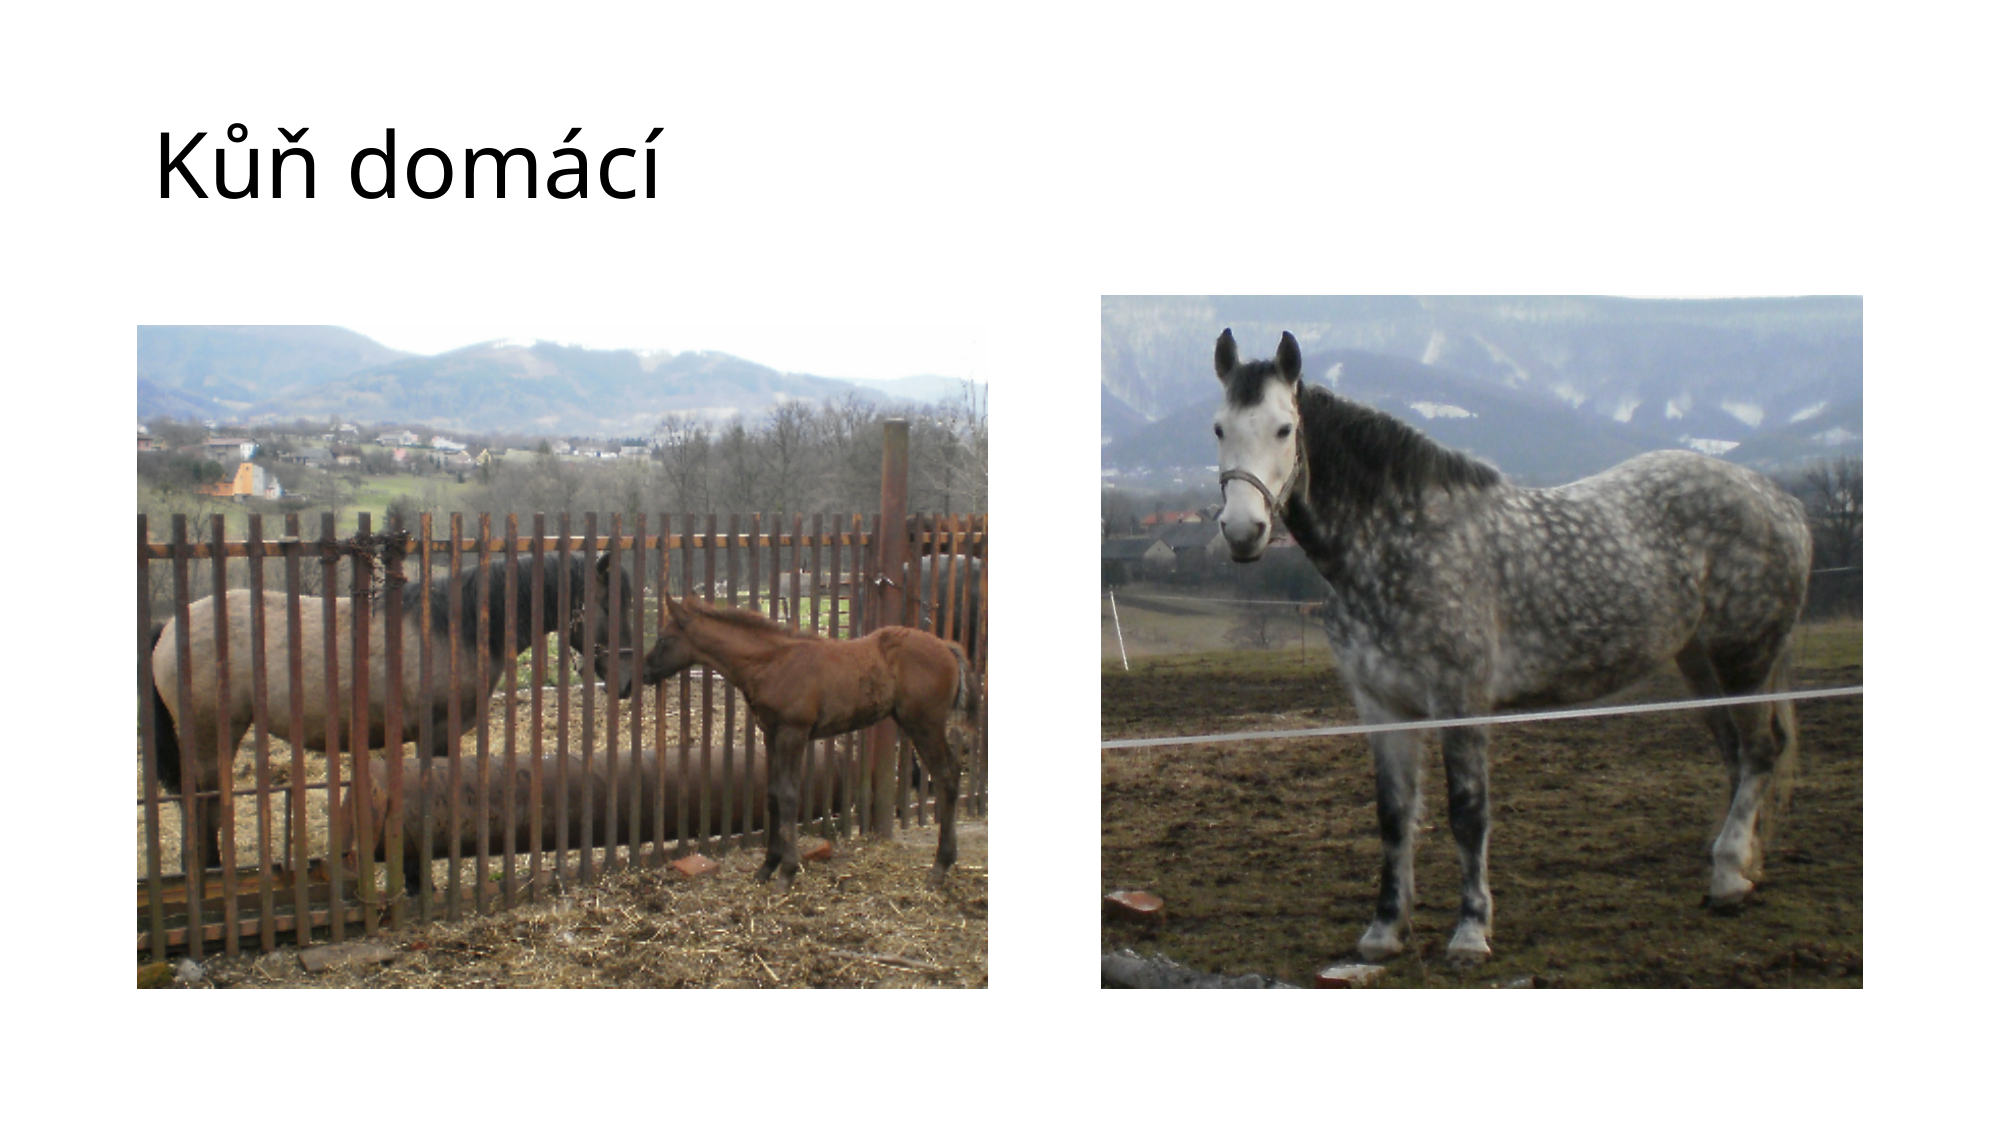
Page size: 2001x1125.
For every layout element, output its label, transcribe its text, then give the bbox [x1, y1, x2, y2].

text_box [137, 325, 988, 989]
picture [1101, 295, 1863, 989]
title Kůň domácí [137, 59, 1863, 278]
